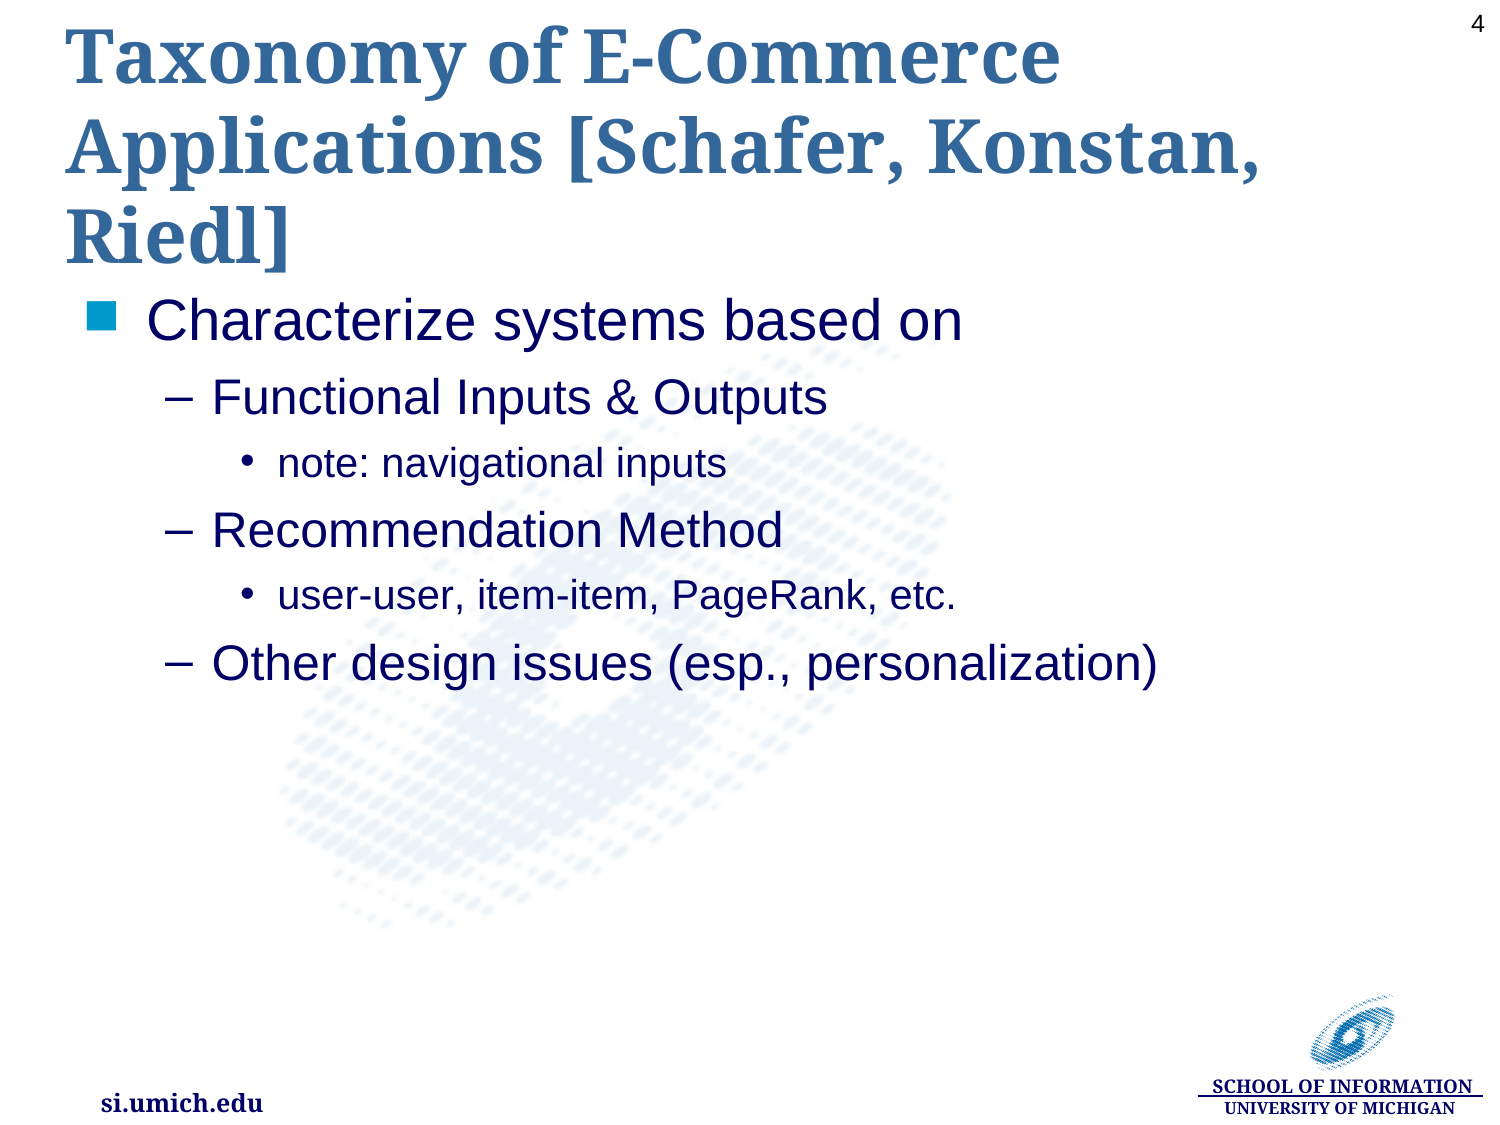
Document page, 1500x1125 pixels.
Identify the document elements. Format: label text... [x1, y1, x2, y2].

text_box <number> [1337, 0, 1500, 51]
list Characterize systems based on Functional Inputs & Outputs note: navigational inputs Recommendation Method user-user, item-item, PageRank, etc. Other design issues (esp., personalization) [75, 275, 1351, 1026]
title Taxonomy of E-Commerce Applications [Schafer, Konstan, Riedl] [50, 46, 1326, 242]
picture [200, 270, 1000, 275]
picture [1299, 987, 1401, 1073]
